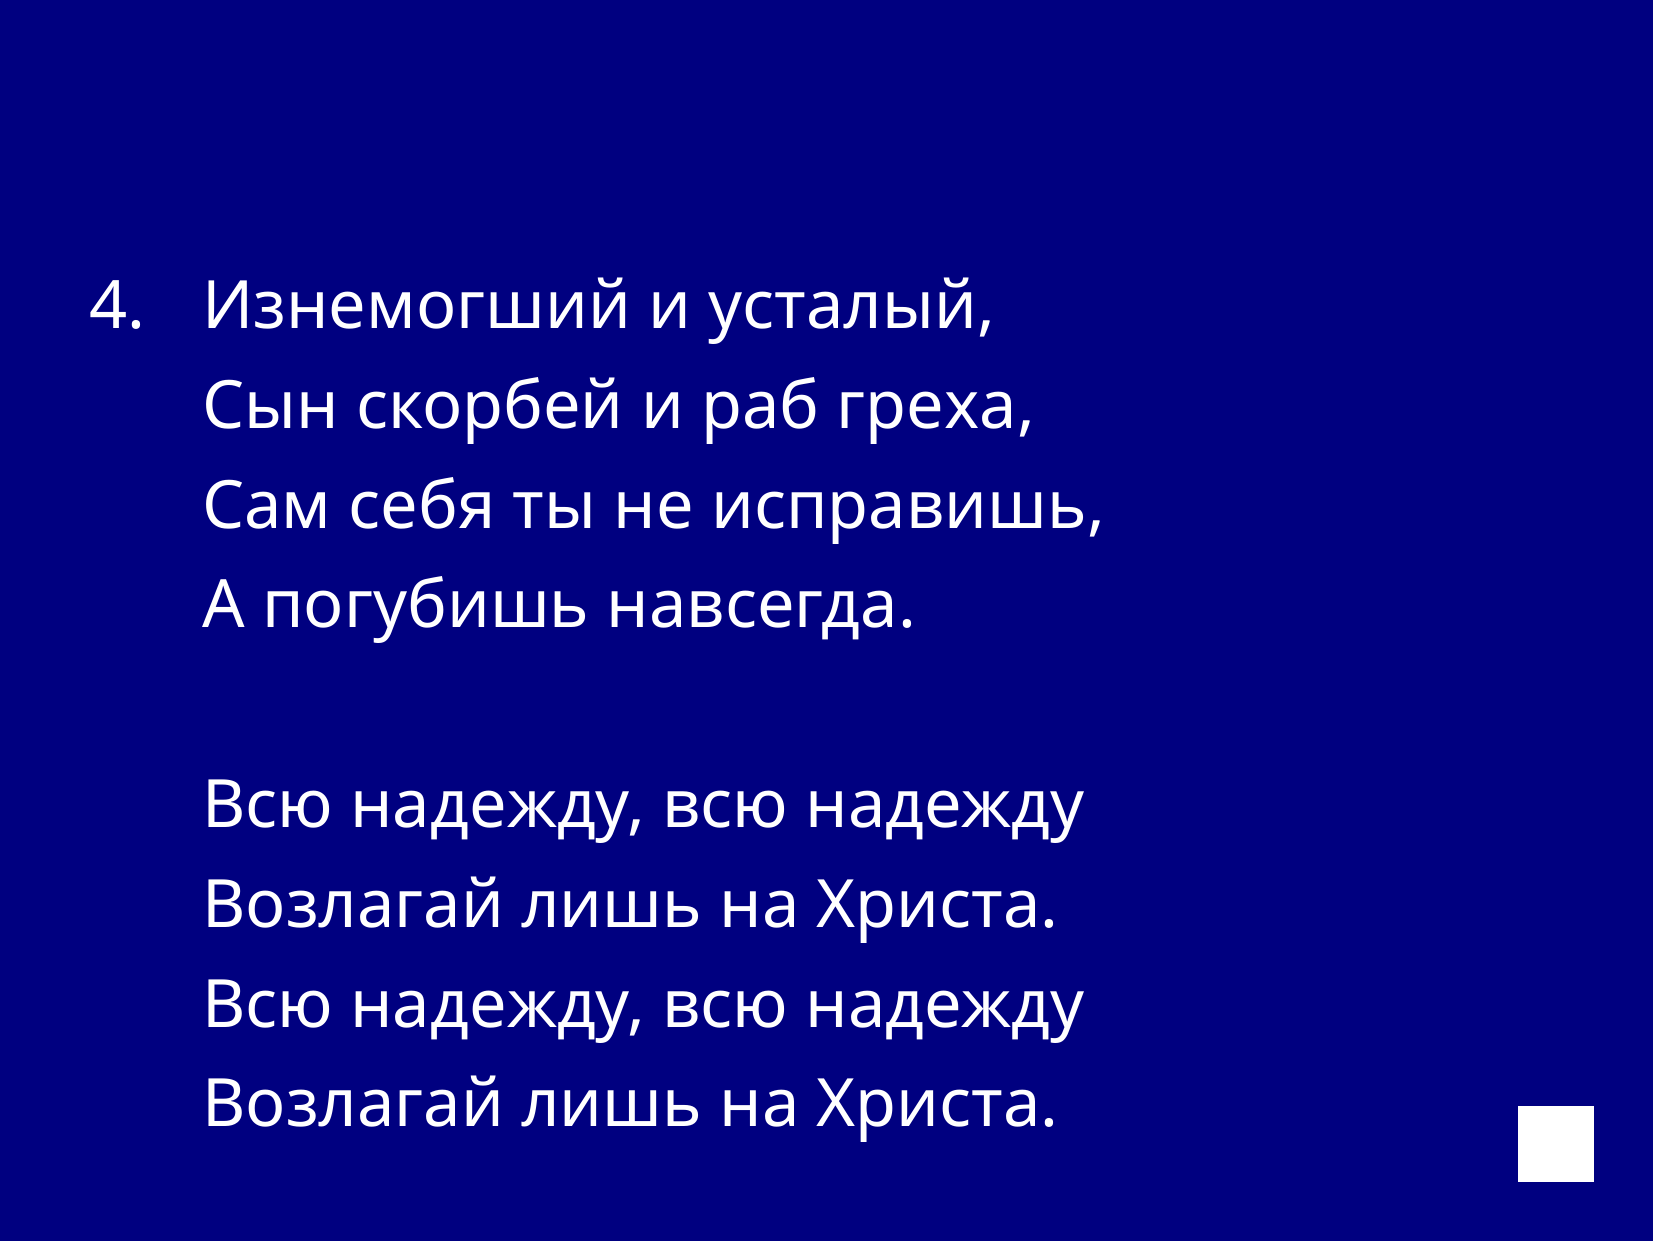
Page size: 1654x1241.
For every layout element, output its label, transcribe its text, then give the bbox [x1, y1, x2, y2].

text_box 4. Изнемогший и усталый, Сын скорбей и раб греха, Сам себя ты не исправишь, А погубишь навсегда. Всю надежду, всю надежду Возлагай лишь на Христа. Всю надежду, всю надежду Возлагай лишь на Христа. [75, 150, 1576, 1163]
text_box [1518, 1106, 1594, 1182]
